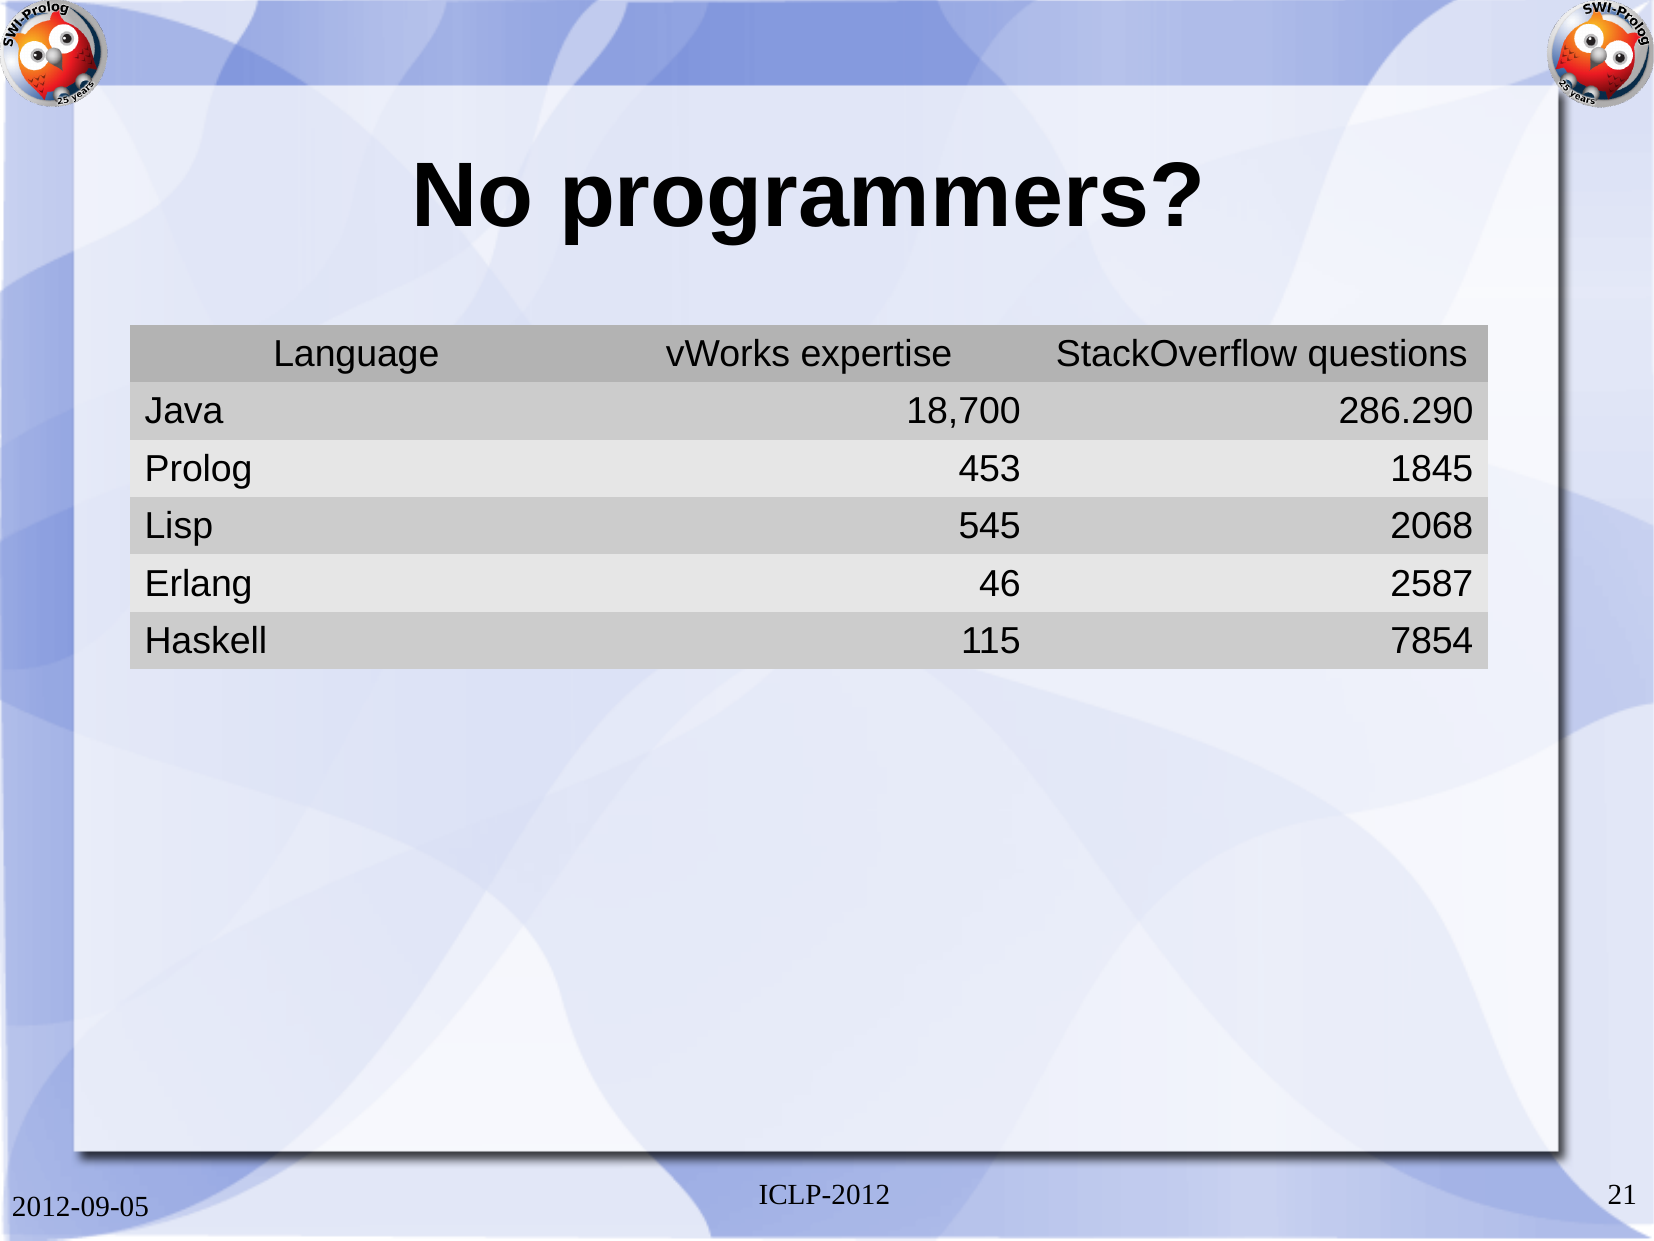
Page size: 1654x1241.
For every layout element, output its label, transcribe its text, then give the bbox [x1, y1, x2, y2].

table_cell 545 [583, 497, 1035, 554]
table_header vWorks expertise [583, 325, 1035, 382]
table_cell 18,700 [583, 382, 1035, 440]
table_cell Prolog [130, 440, 583, 497]
picture [0, 0, 1654, 1241]
table_cell Erlang [130, 554, 583, 612]
table_cell Lisp [130, 497, 583, 554]
table_cell 286.290 [1035, 382, 1488, 440]
title No programmers? [82, 90, 1536, 298]
table_cell 46 [583, 554, 1035, 612]
table_header StackOverflow questions [1035, 325, 1488, 382]
table_cell Haskell [130, 612, 583, 669]
table_cell 1845 [1035, 440, 1488, 497]
table_cell 2587 [1035, 554, 1488, 612]
table_cell 453 [583, 440, 1035, 497]
table_cell Java [130, 382, 583, 440]
table_cell 7854 [1035, 612, 1488, 669]
table_cell 2068 [1035, 497, 1488, 554]
table_cell 115 [583, 612, 1035, 669]
table_header Language [130, 325, 583, 382]
